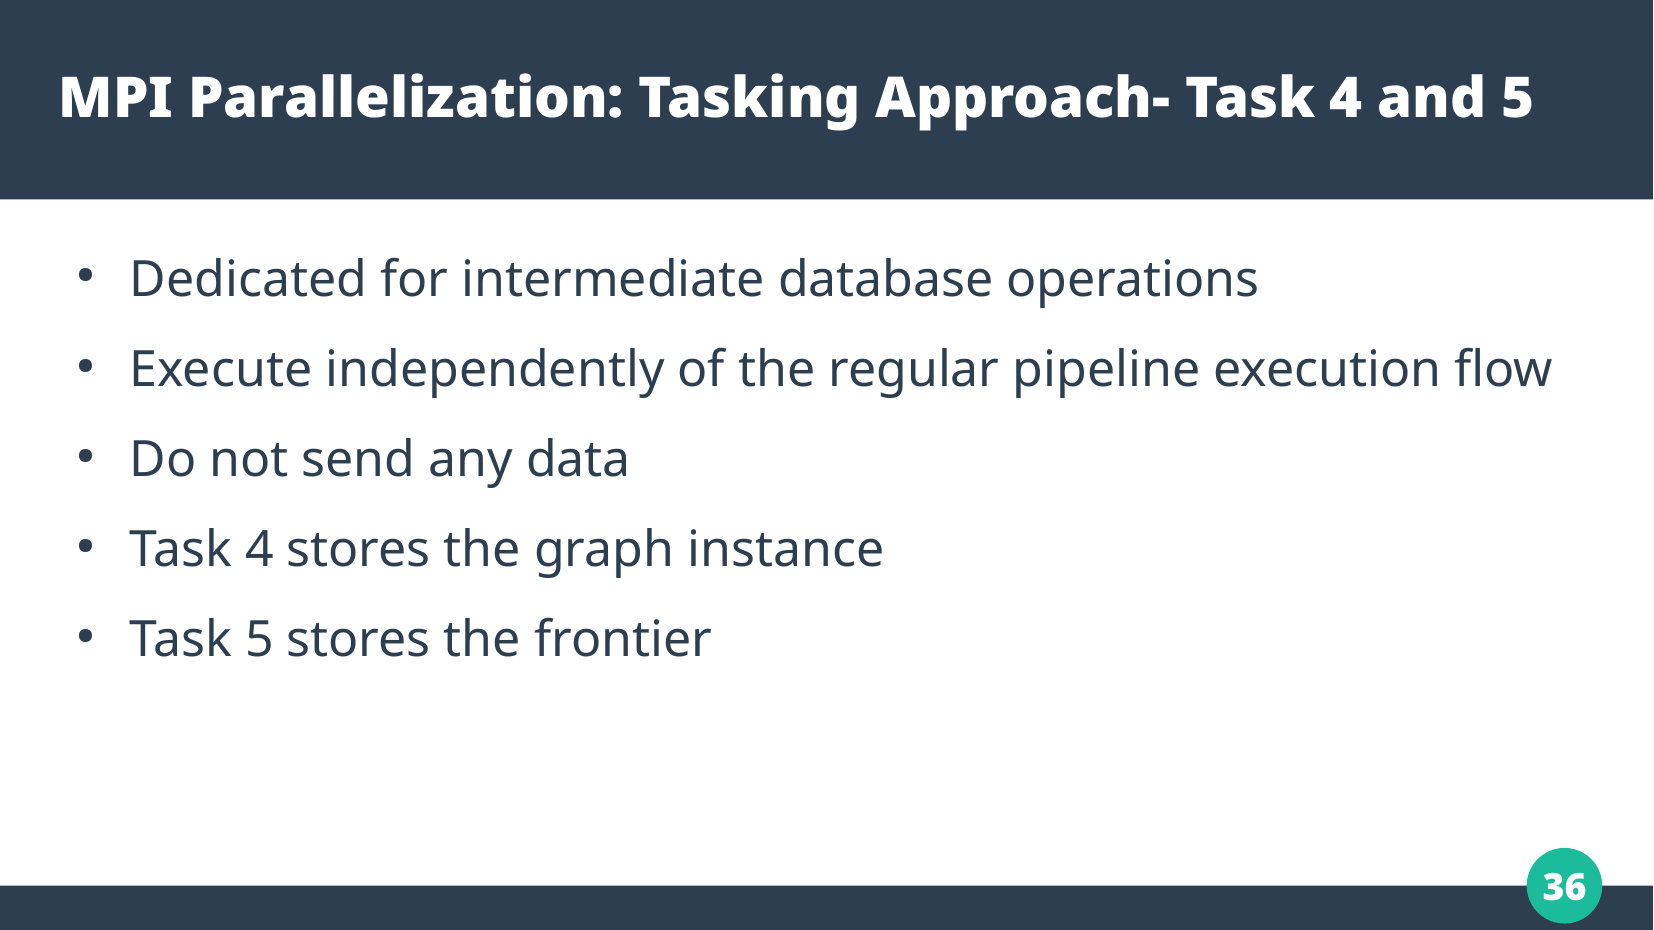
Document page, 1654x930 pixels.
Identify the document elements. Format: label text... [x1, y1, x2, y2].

list Dedicated for intermediate database operations Execute independently of the regular pipeline execution flow Do not send any data Task 4 stores the graph instance Task 5 stores the frontier [58, 242, 1594, 863]
title MPI Parallelization: Tasking Approach- Task 4 and 5 [58, 36, 1594, 155]
